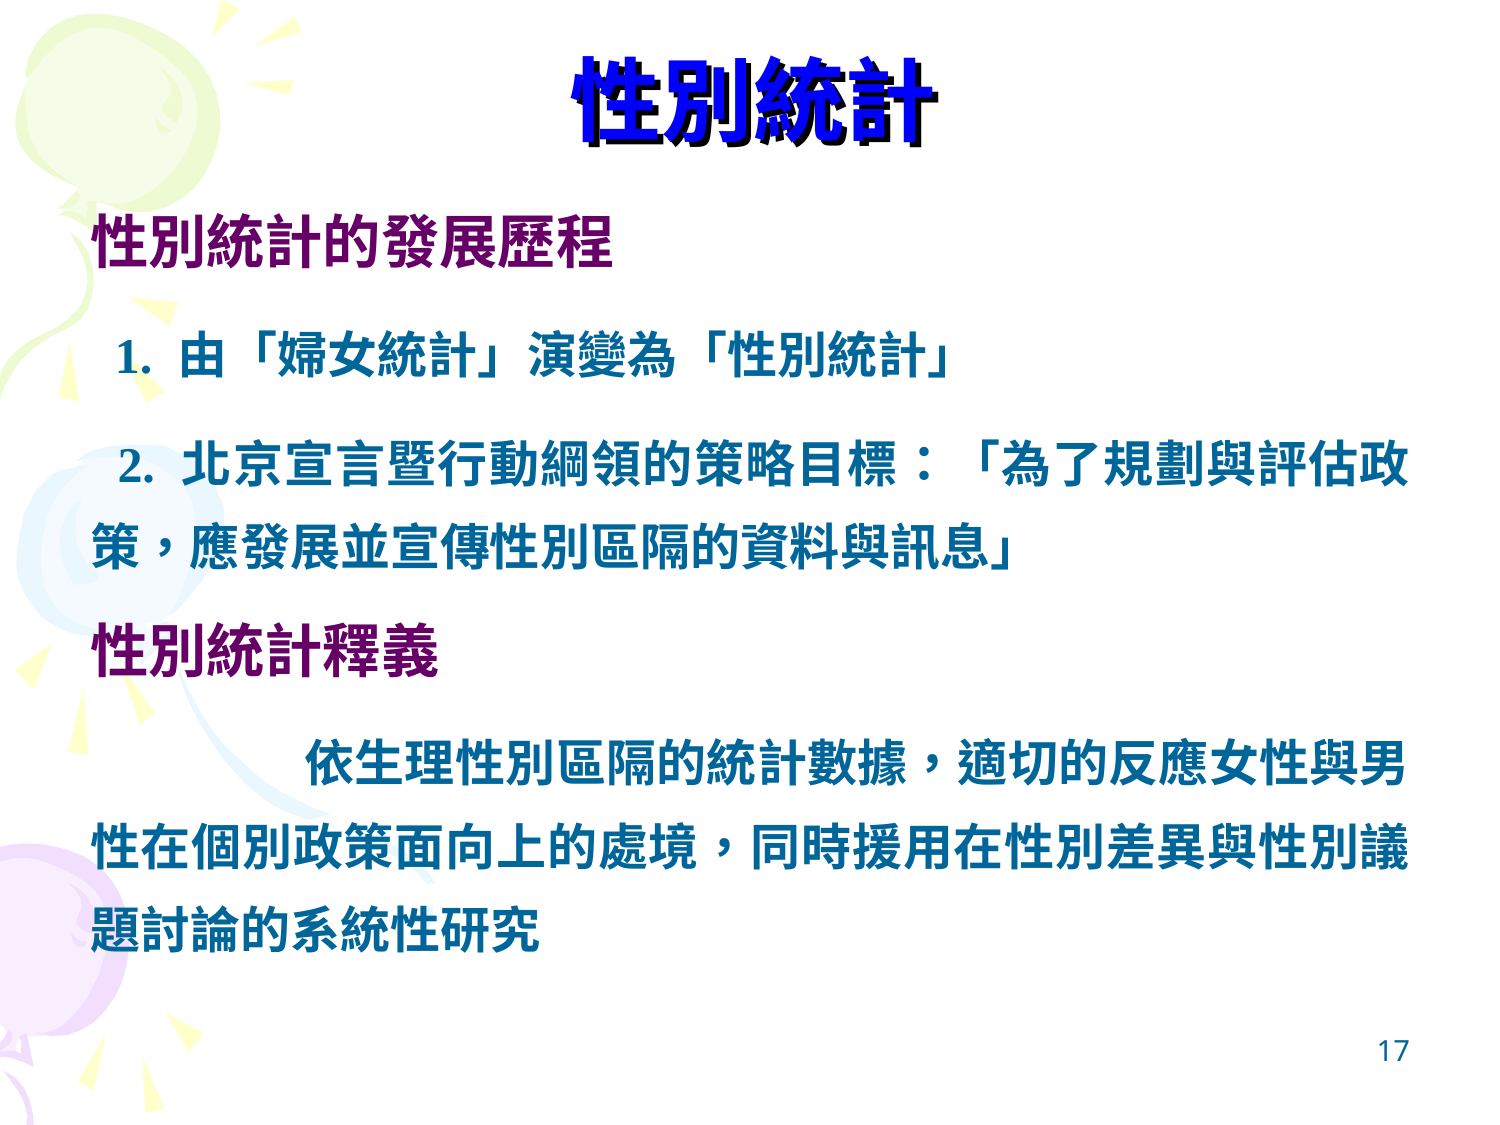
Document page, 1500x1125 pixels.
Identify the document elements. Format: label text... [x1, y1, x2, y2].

list 性別統計的發展歷程 1. 由「婦女統計」演變為「性別統計」 2. 北京宣言暨行動綱領的策略目標：「為了規劃與評估政策，應發展並宣傳性別區隔的資料與訊息」 性別統計釋義 依生理性別區隔的統計數據，適切的反應女性與男性在個別政策面向上的處境，同時援用在性別差異與性別議題討論的系統性研究 [75, 184, 1426, 994]
text_box <編號> [1074, 1024, 1426, 1100]
title 性別統計 [76, 54, 1430, 162]
